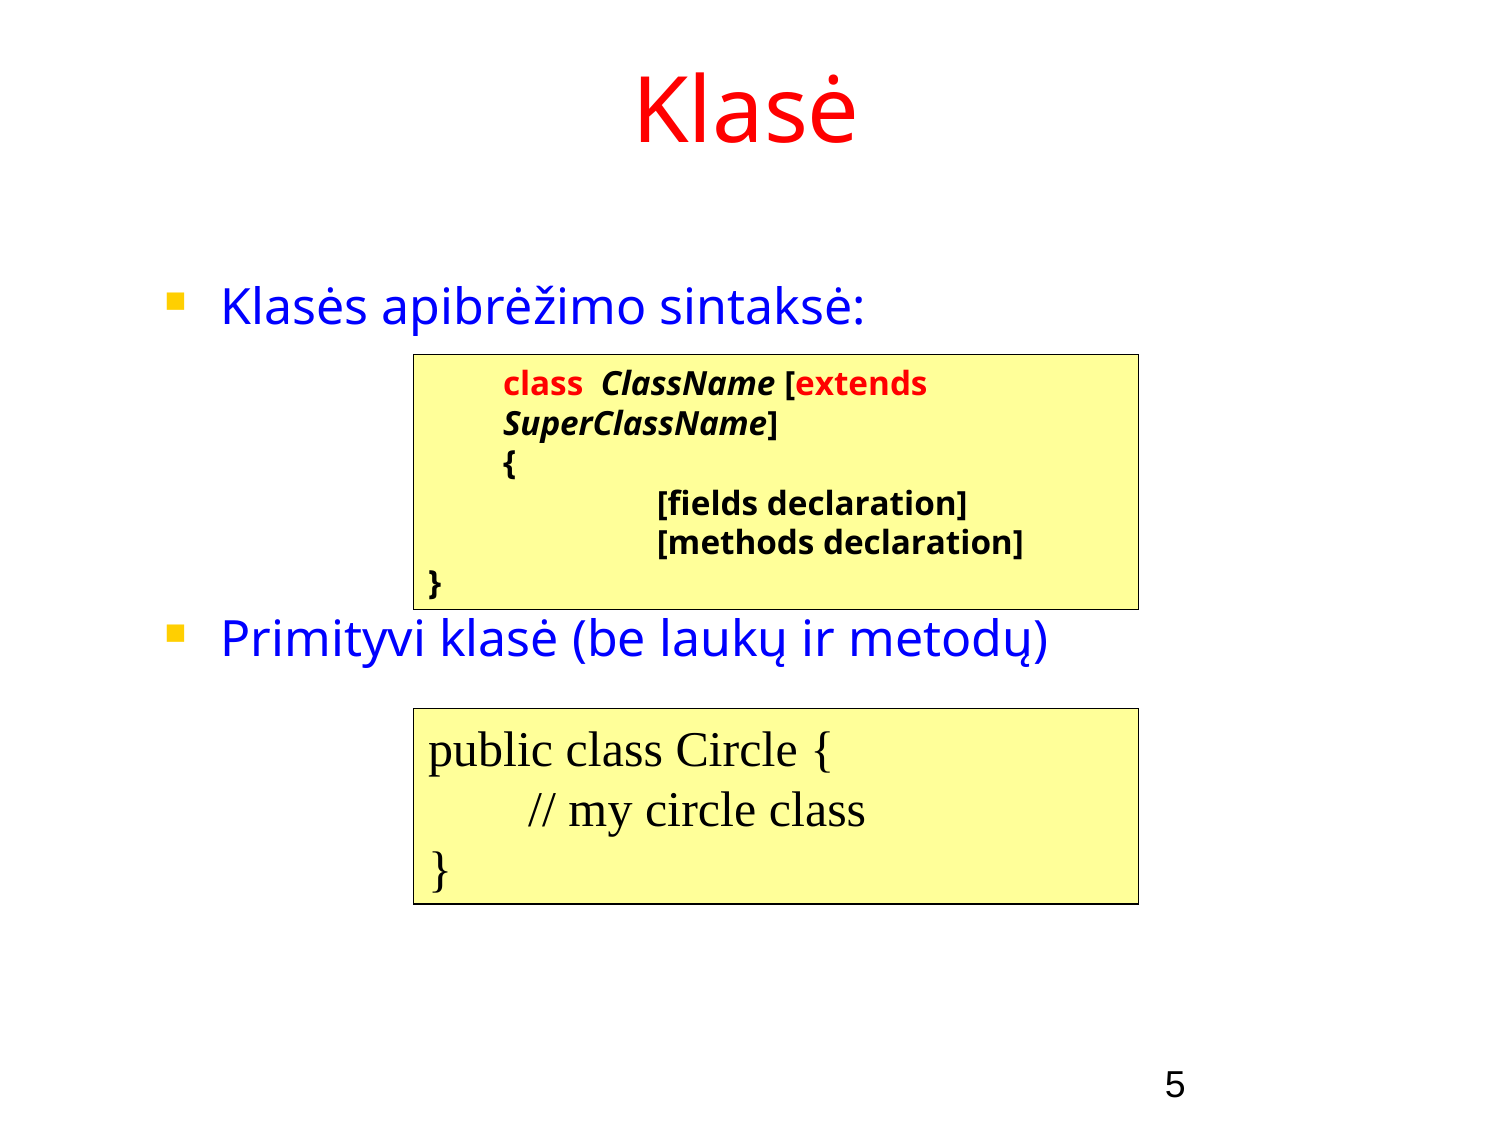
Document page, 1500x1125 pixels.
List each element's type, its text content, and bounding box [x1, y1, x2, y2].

list Klasės apibrėžimo sintaksė: Primityvi klasė (be laukų ir metodų) [149, 201, 1475, 1004]
title Klasė [24, 24, 1468, 188]
text_box class ClassName [extends SuperClassName] { [fields declaration] [methods declaration] } [413, 354, 1139, 610]
text_box public class Circle { // my circle class } [413, 708, 1139, 905]
